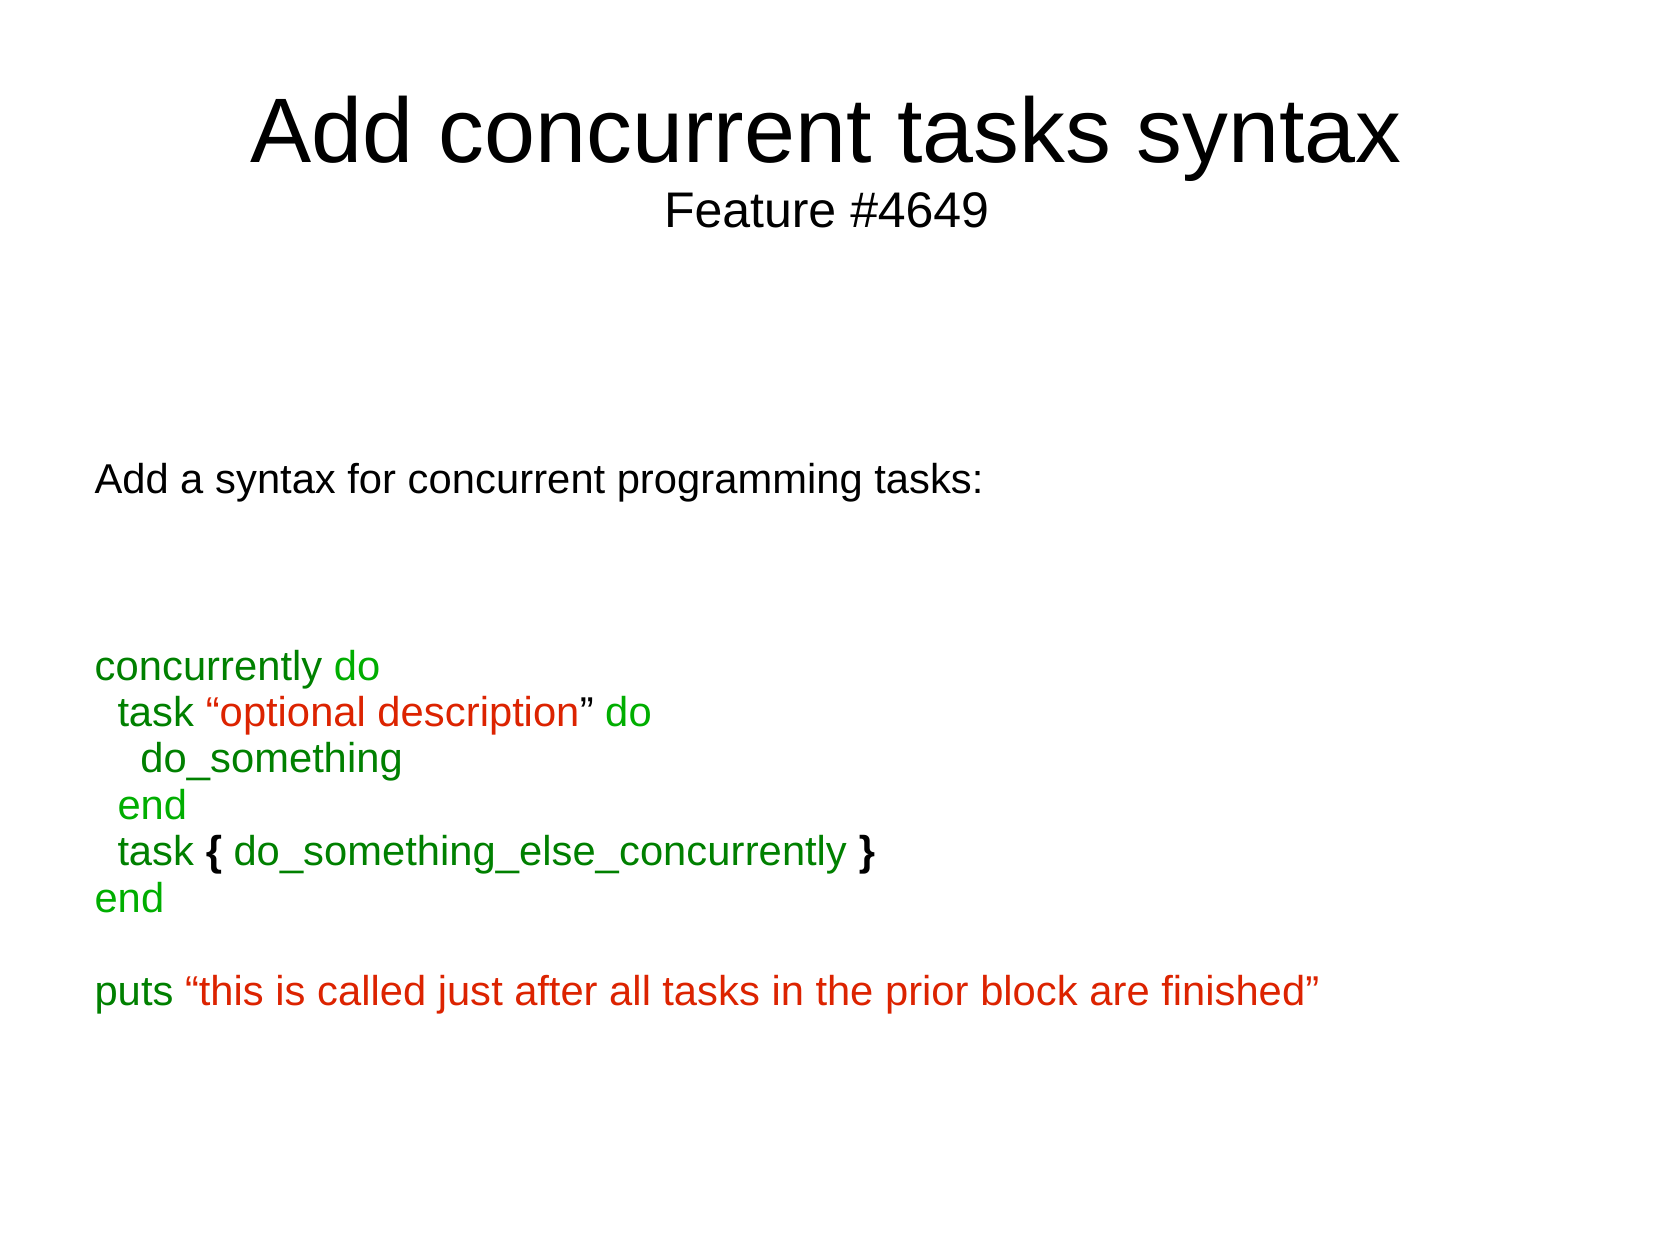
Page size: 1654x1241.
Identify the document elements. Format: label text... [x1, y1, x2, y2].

title Add concurrent tasks syntax Feature #4649 [82, 55, 1571, 263]
subtitle Add a syntax for concurrent programming tasks: concurrently do task “optional description” do do_something end task { do_something_else_concurrently } end puts “this is called just after all tasks in the prior block are finished” [94, 277, 1512, 1193]
